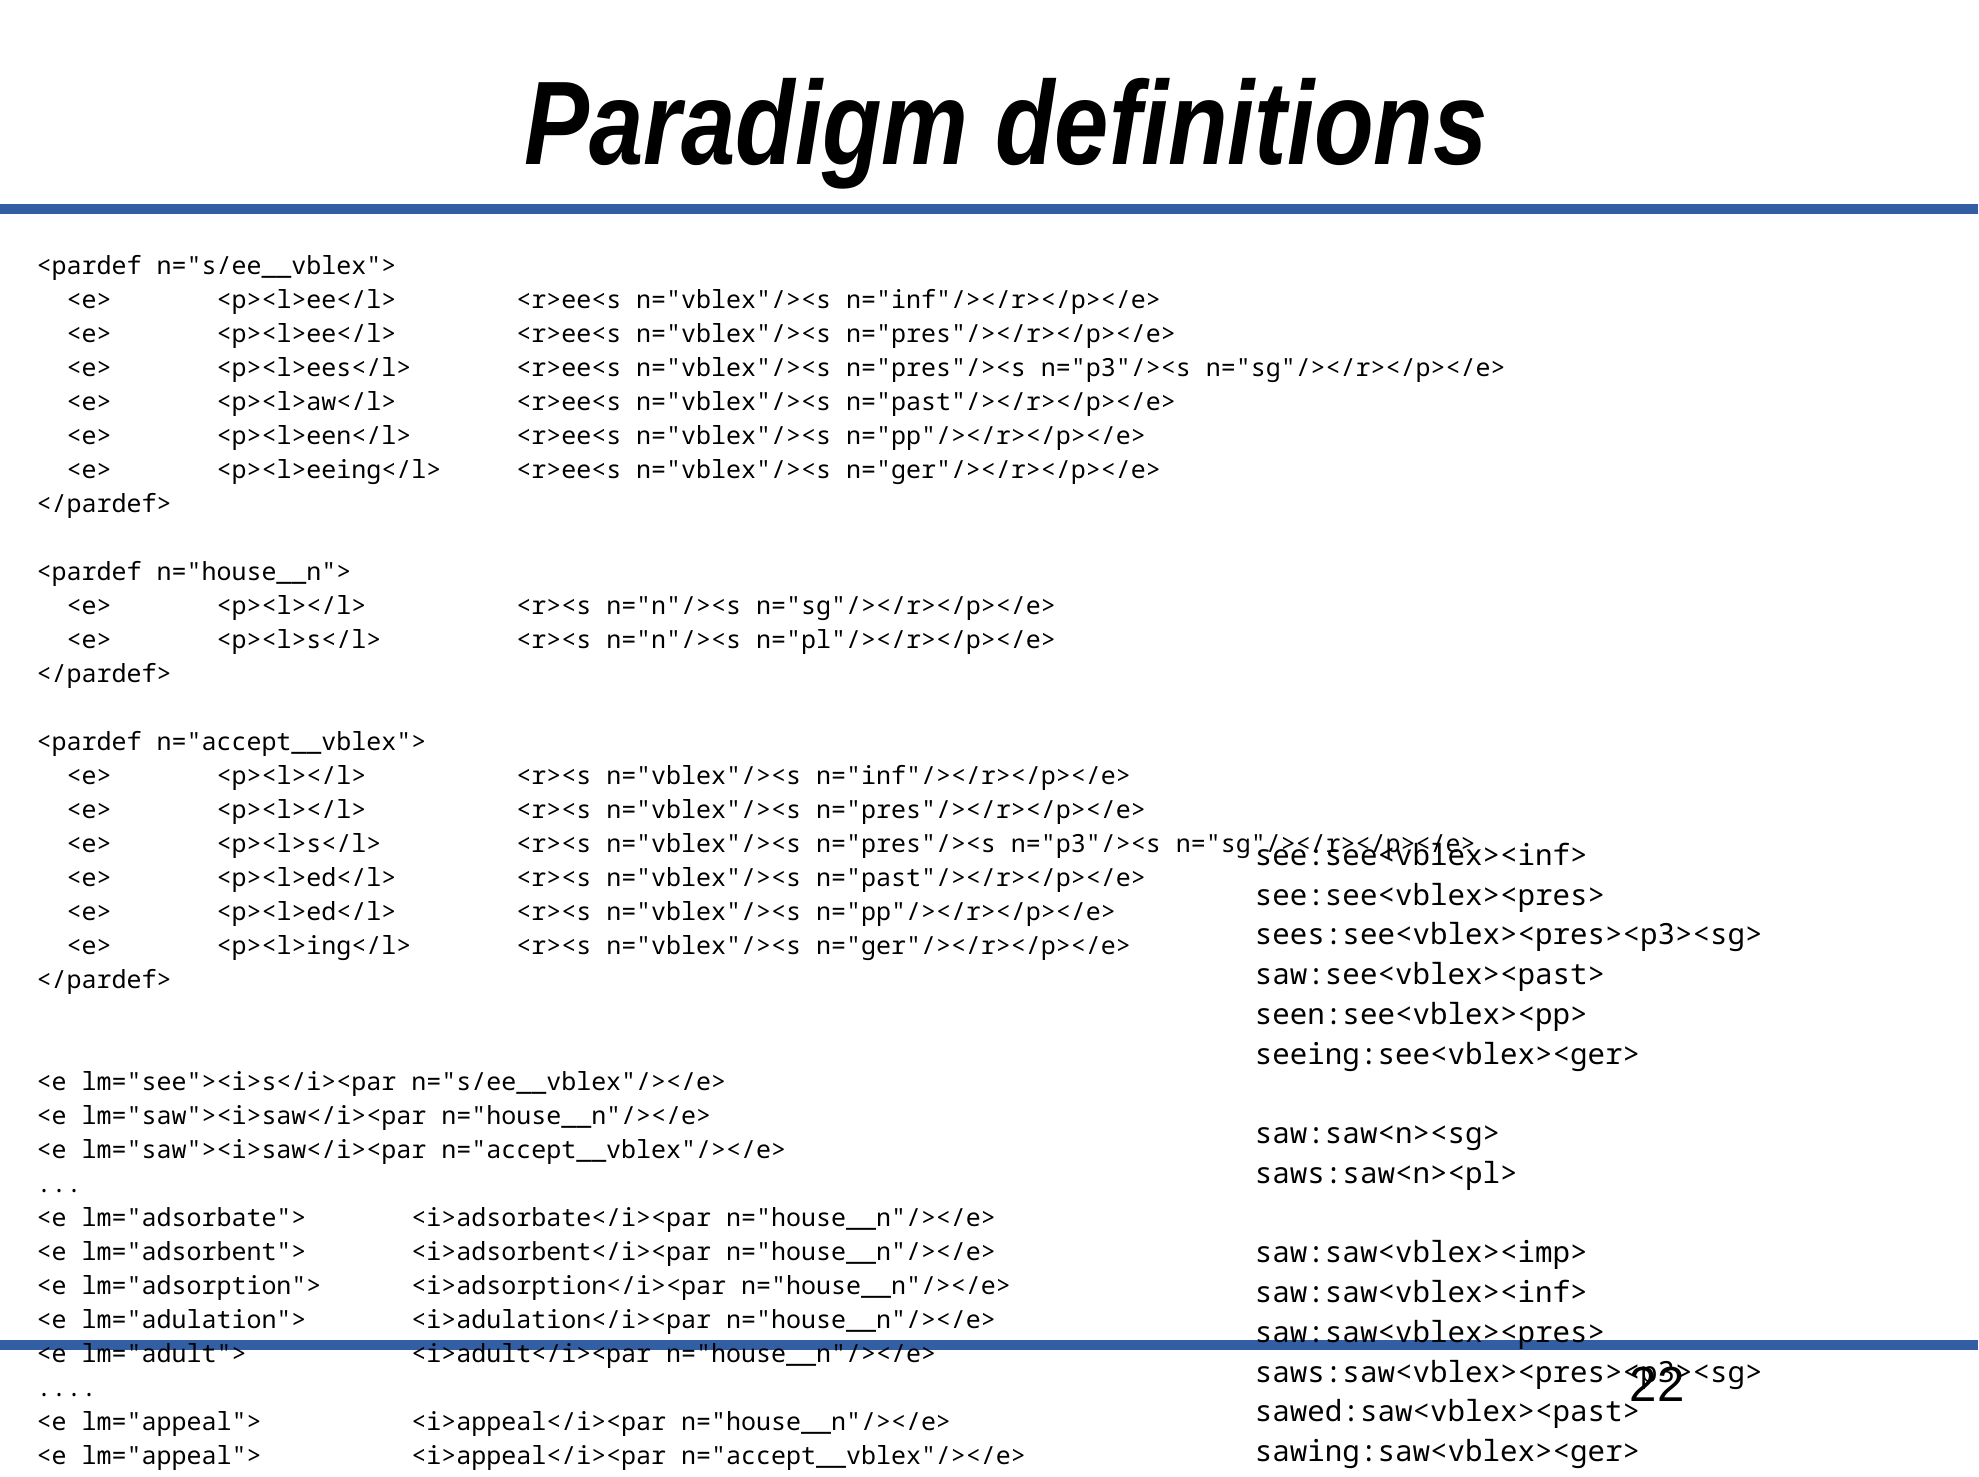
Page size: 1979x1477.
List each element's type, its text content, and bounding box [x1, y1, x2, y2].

title Paradigm definitions [0, 30, 1979, 203]
text_box see:see<vblex><inf> see:see<vblex><pres> sees:see<vblex><pres><p3><sg> saw:see<vblex><past> seen:see<vblex><pp> seeing:see<vblex><ger> saw:saw<n><sg> saws:saw<n><pl> saw:saw<vblex><imp> saw:saw<vblex><inf> saw:saw<vblex><pres> saws:saw<vblex><pres><p3><sg> sawed:saw<vblex><past> sawing:saw<vblex><ger> [1240, 826, 1861, 1447]
text_box <pardef n="s/ee__vblex"> <e> <p><l>ee</l> <r>ee<s n="vblex"/><s n="inf"/></r></p></e> <e> <p><l>ee</l> <r>ee<s n="vblex"/><s n="pres"/></r></p></e> <e> <p><l>ees</l> <r>ee<s n="vblex"/><s n="pres"/><s n="p3"/><s n="sg"/></r></p></e> <e> <p><l>aw</l> <r>ee<s n="vblex"/><s n="past"/></r></p></e> <e> <p><l>een</l> <r>ee<s n="vblex"/><s n="pp"/></r></p></e> <e> <p><l>eeing</l> <r>ee<s n="vblex"/><s n="ger"/></r></p></e> </pardef> <pardef n="house__n"> <e> <p><l></l> <r><s n="n"/><s n="sg"/></r></p></e> <e> <p><l>s</l> <r><s n="n"/><s n="pl"/></r></p></e> </pardef> <pardef n="accept__vblex"> <e> <p><l></l> <r><s n="vblex"/><s n="inf"/></r></p></e> <e> <p><l></l> <r><s n="vblex"/><s n="pres"/></r></p></e> <e> <p><l>s</l> <r><s n="vblex"/><s n="pres"/><s n="p3"/><s n="sg"/></r></p></e> <e> <p><l>ed</l> <r><s n="vblex"/><s n="past"/></r></p></e> <e> <p><l>ed</l> <r><s n="vblex"/><s n="pp"/></r></p></e> <e> <p><l>ing</l> <r><s n="vblex"/><s n="ger"/></r></p></e> </pardef> <e lm="see"><i>s</i><par n="s/ee__vblex"/></e> <e lm="saw"><i>saw</i><par n="house__n"/></e> <e lm="saw"><i>saw</i><par n="accept__vblex"/></e> ... <e lm="adsorbate"> <i>adsorbate</i><par n="house__n"/></e> <e lm="adsorbent"> <i>adsorbent</i><par n="house__n"/></e> <e lm="adsorption"> <i>adsorption</i><par n="house__n"/></e> <e lm="adulation"> <i>adulation</i><par n="house__n"/></e> <e lm="adult"> <i>adult</i><par n="house__n"/></e> .... <e lm="appeal"> <i>appeal</i><par n="house__n"/></e> <e lm="appeal"> <i>appeal</i><par n="accept__vblex"/></e> <e lm="appear"> <i>appear</i><par n="accept__vblex"/></e> <e lm="appearance"> <i>appearance</i><par n="house__n"/></e> <e lm="appease"> <i>appeas</i><par n="liv/e__vblex"/></e> <e lm="append"> <i>append</i><par n="accept__vblex"/></e> [21, 239, 1890, 1427]
